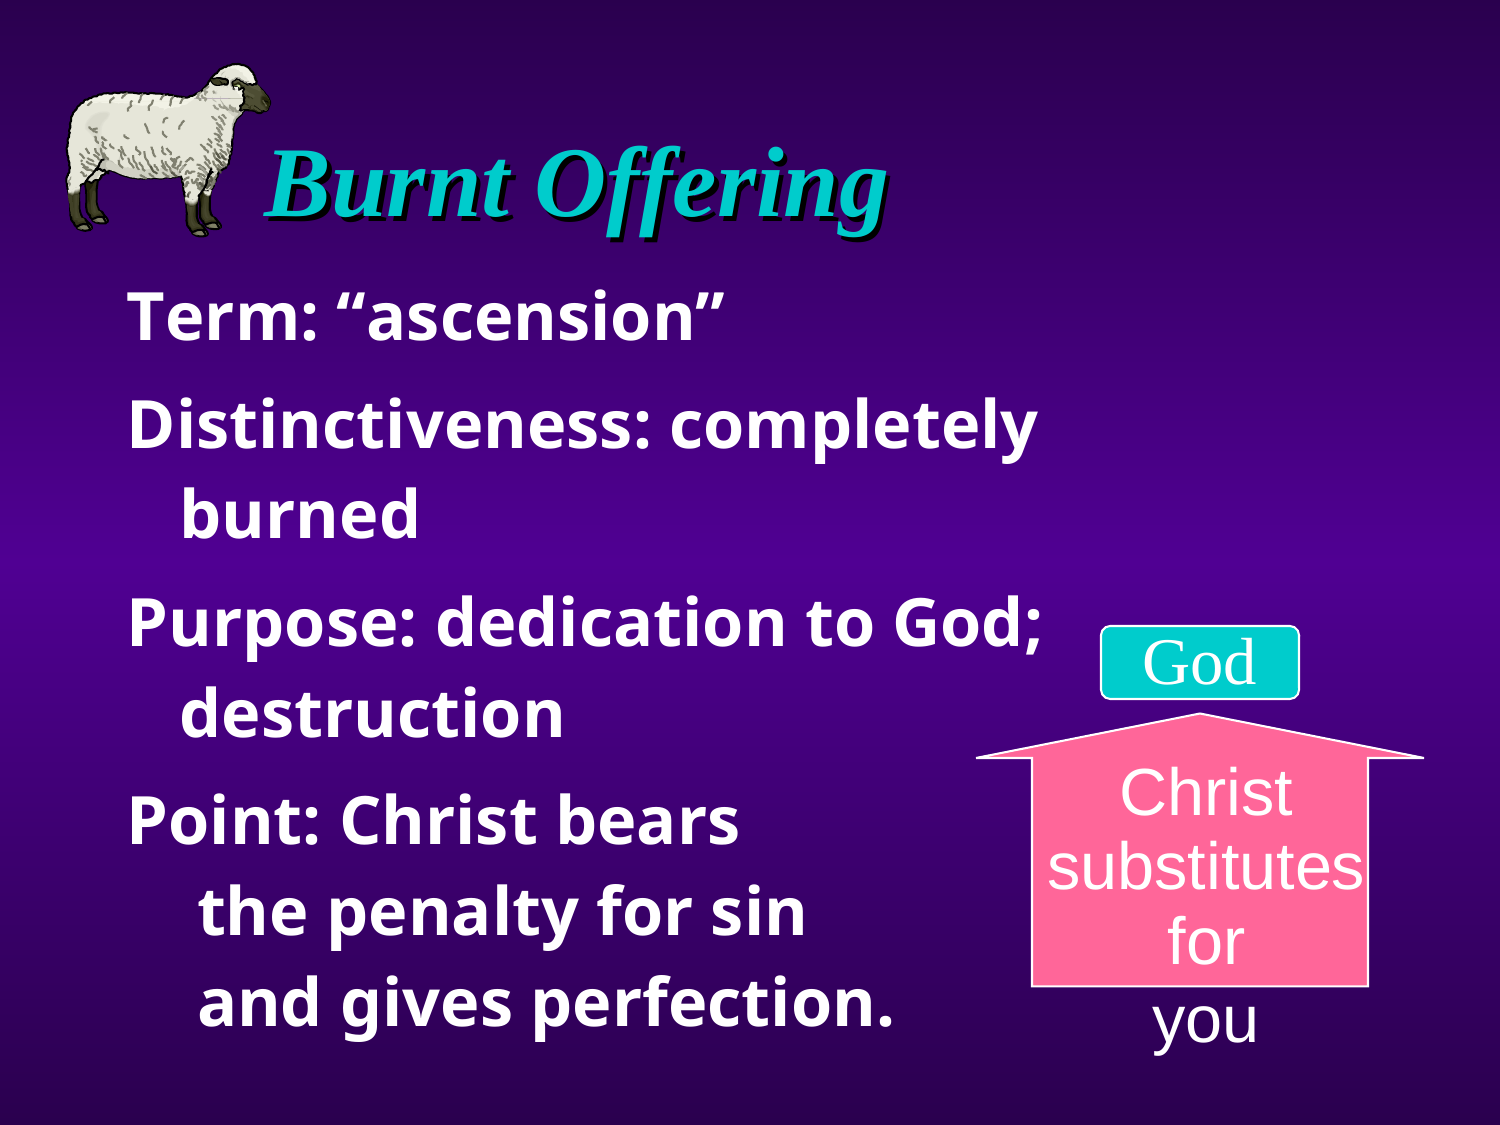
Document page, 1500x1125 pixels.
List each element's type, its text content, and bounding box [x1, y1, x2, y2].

title Burnt Offering [249, 78, 1388, 288]
text_box God [1101, 625, 1300, 699]
text_box Christ substitutes for [976, 713, 1424, 987]
list Term: “ascension” Distinctiveness: completely burned Purpose: dedication to God; destruction Point: Christ bears the penalty for sin and gives perfection. [112, 262, 1283, 967]
text_box you [1137, 974, 1450, 1065]
